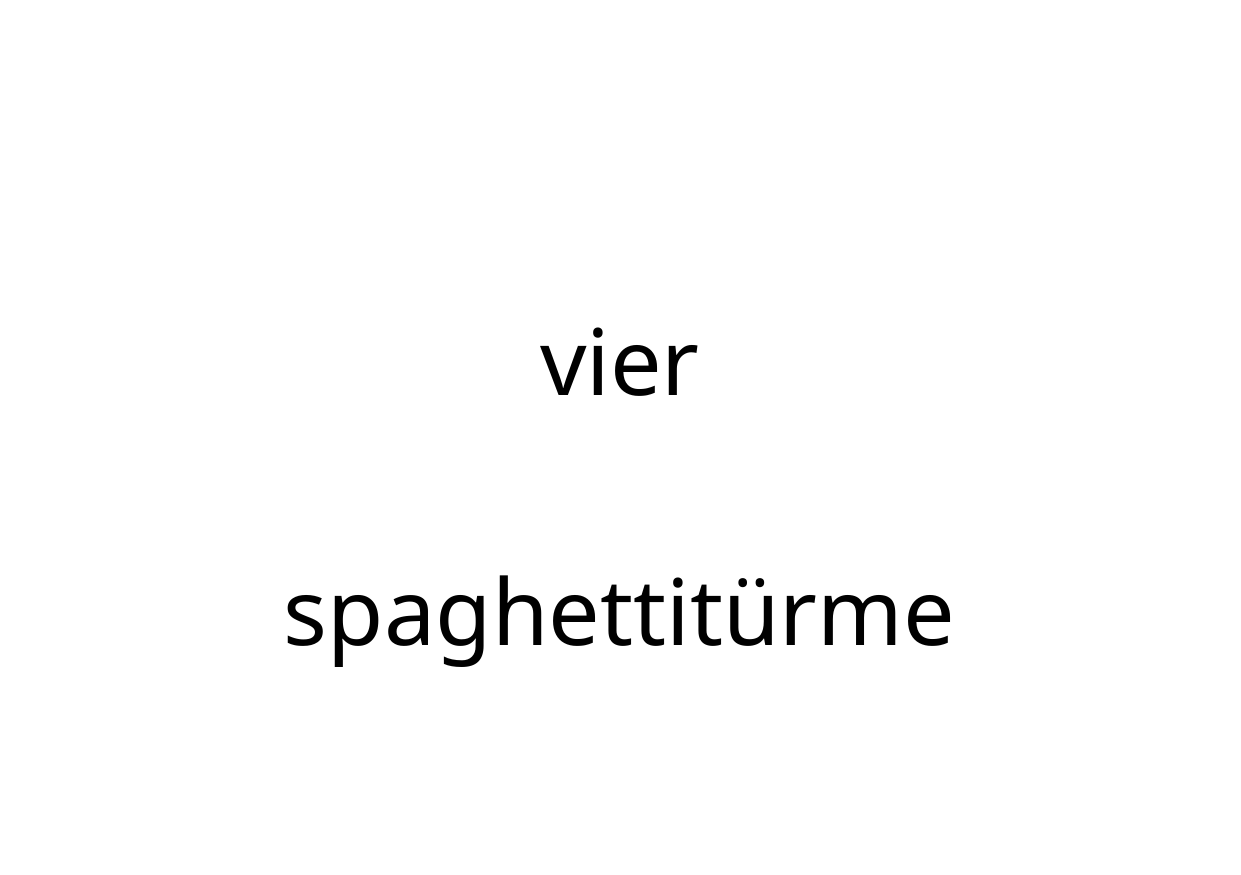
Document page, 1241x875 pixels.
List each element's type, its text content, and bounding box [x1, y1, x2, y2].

subtitle vier spaghettitürme [115, 235, 1125, 735]
